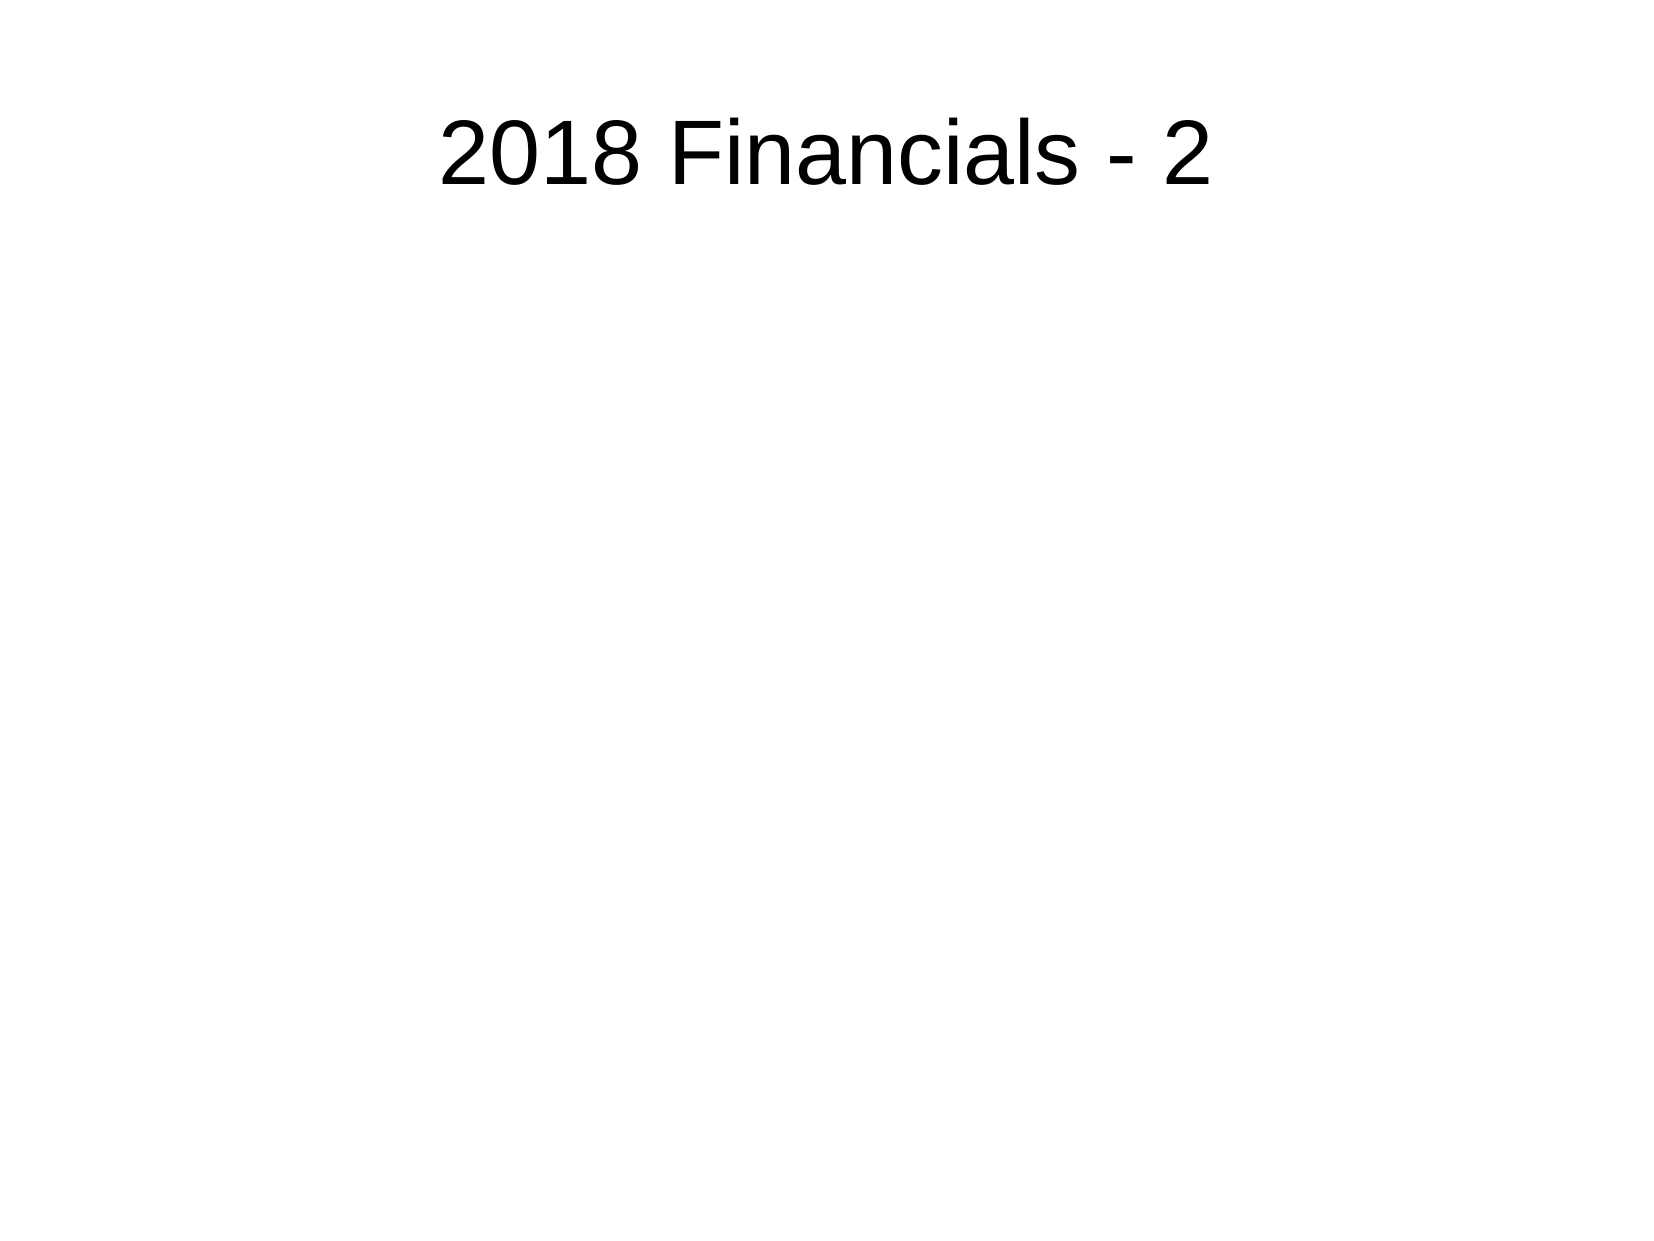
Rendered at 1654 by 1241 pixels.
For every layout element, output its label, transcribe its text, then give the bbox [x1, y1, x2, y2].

title 2018 Financials - 2 [82, 49, 1571, 257]
